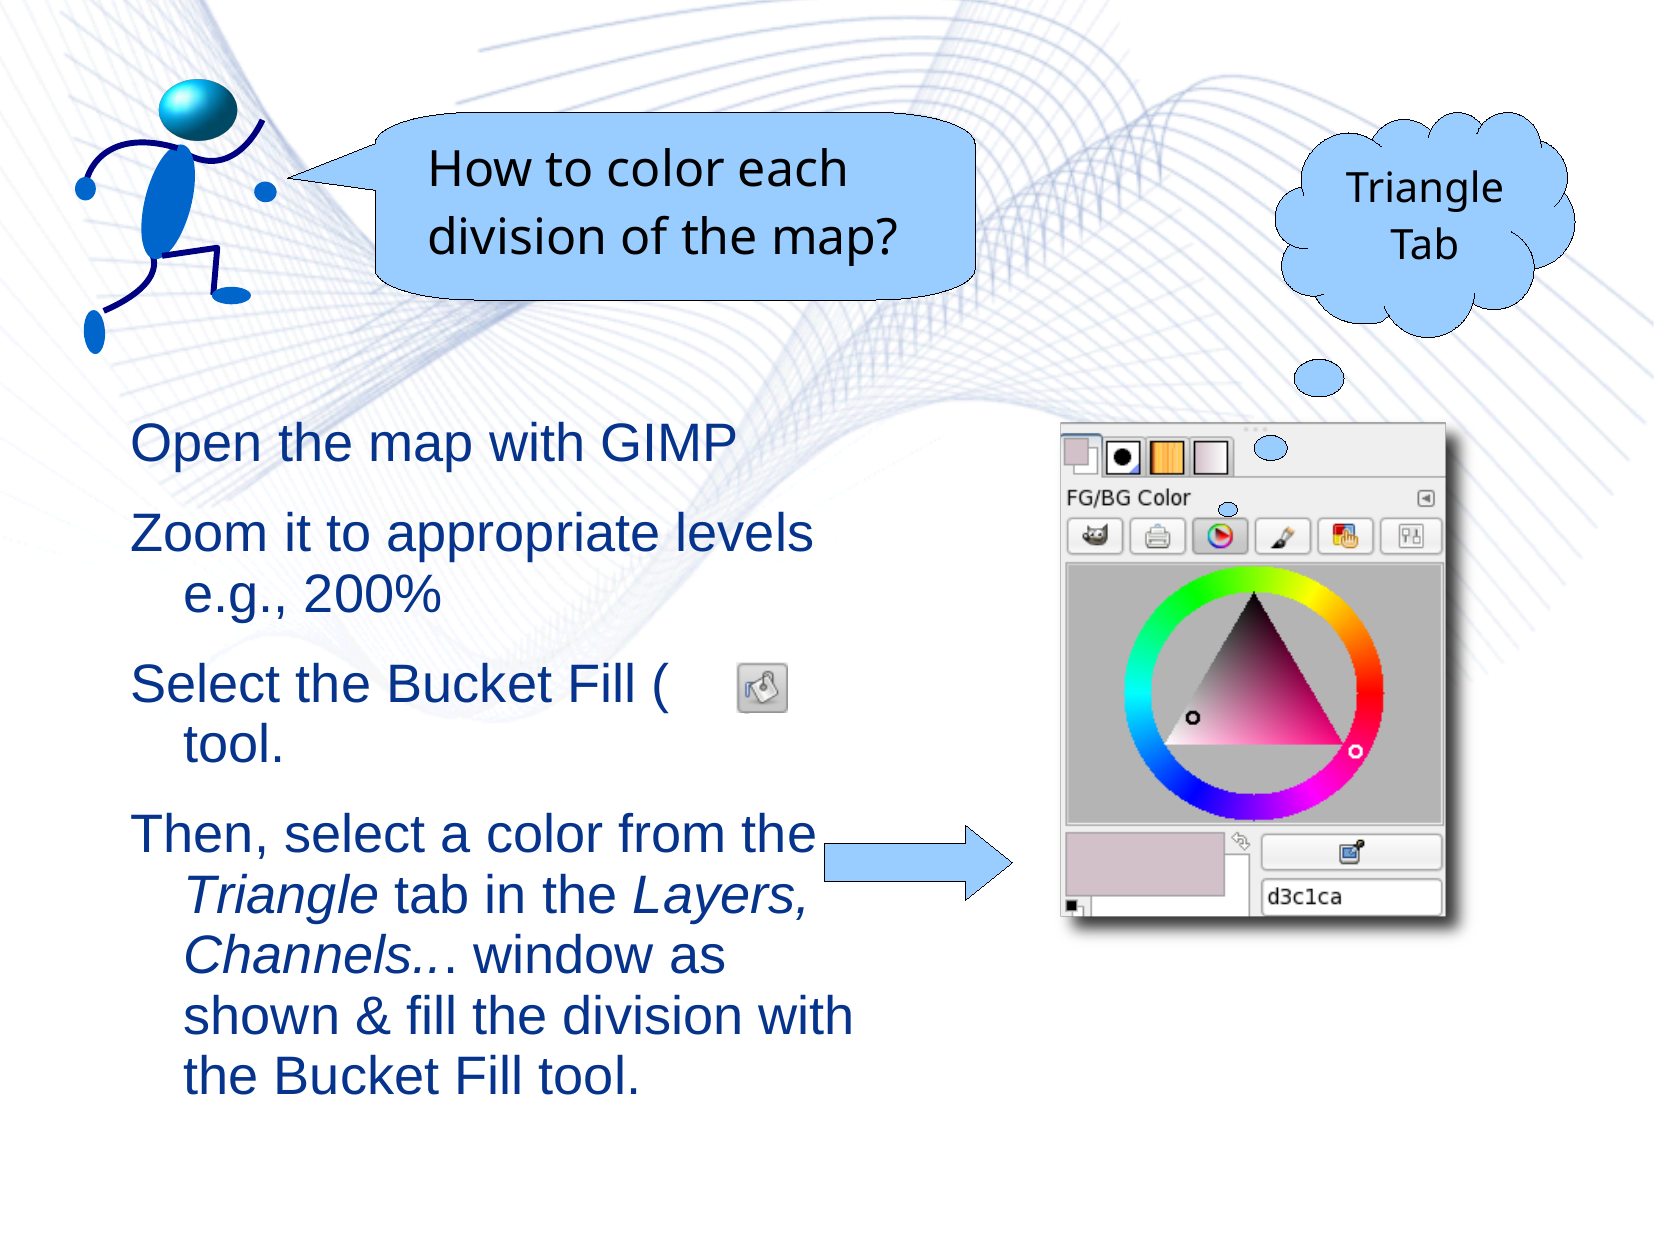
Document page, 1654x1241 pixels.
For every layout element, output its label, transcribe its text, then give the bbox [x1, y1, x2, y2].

text_box [211, 286, 251, 305]
list Open the map with GIMP Zoom it to appropriate levels e.g., 200% Select the Bucket Fill ( ) tool. Then, select a color from the Triangle tab in the Layers, Channels... window as shown & fill the division with the Bucket Fill tool. [112, 412, 863, 1201]
picture [0, 0, 1654, 1241]
text_box [1218, 502, 1238, 517]
text_box [1312, 112, 1576, 269]
text_box [75, 176, 96, 201]
text_box [141, 144, 195, 260]
text_box How to color each division of the map? [412, 125, 976, 280]
text_box [254, 181, 277, 203]
text_box [1254, 435, 1288, 461]
text_box [83, 310, 106, 355]
text_box [1294, 359, 1345, 397]
text_box [824, 825, 1013, 901]
text_box Triangle Tab [1312, 150, 1538, 282]
text_box [287, 112, 969, 301]
text_box [1275, 151, 1532, 338]
